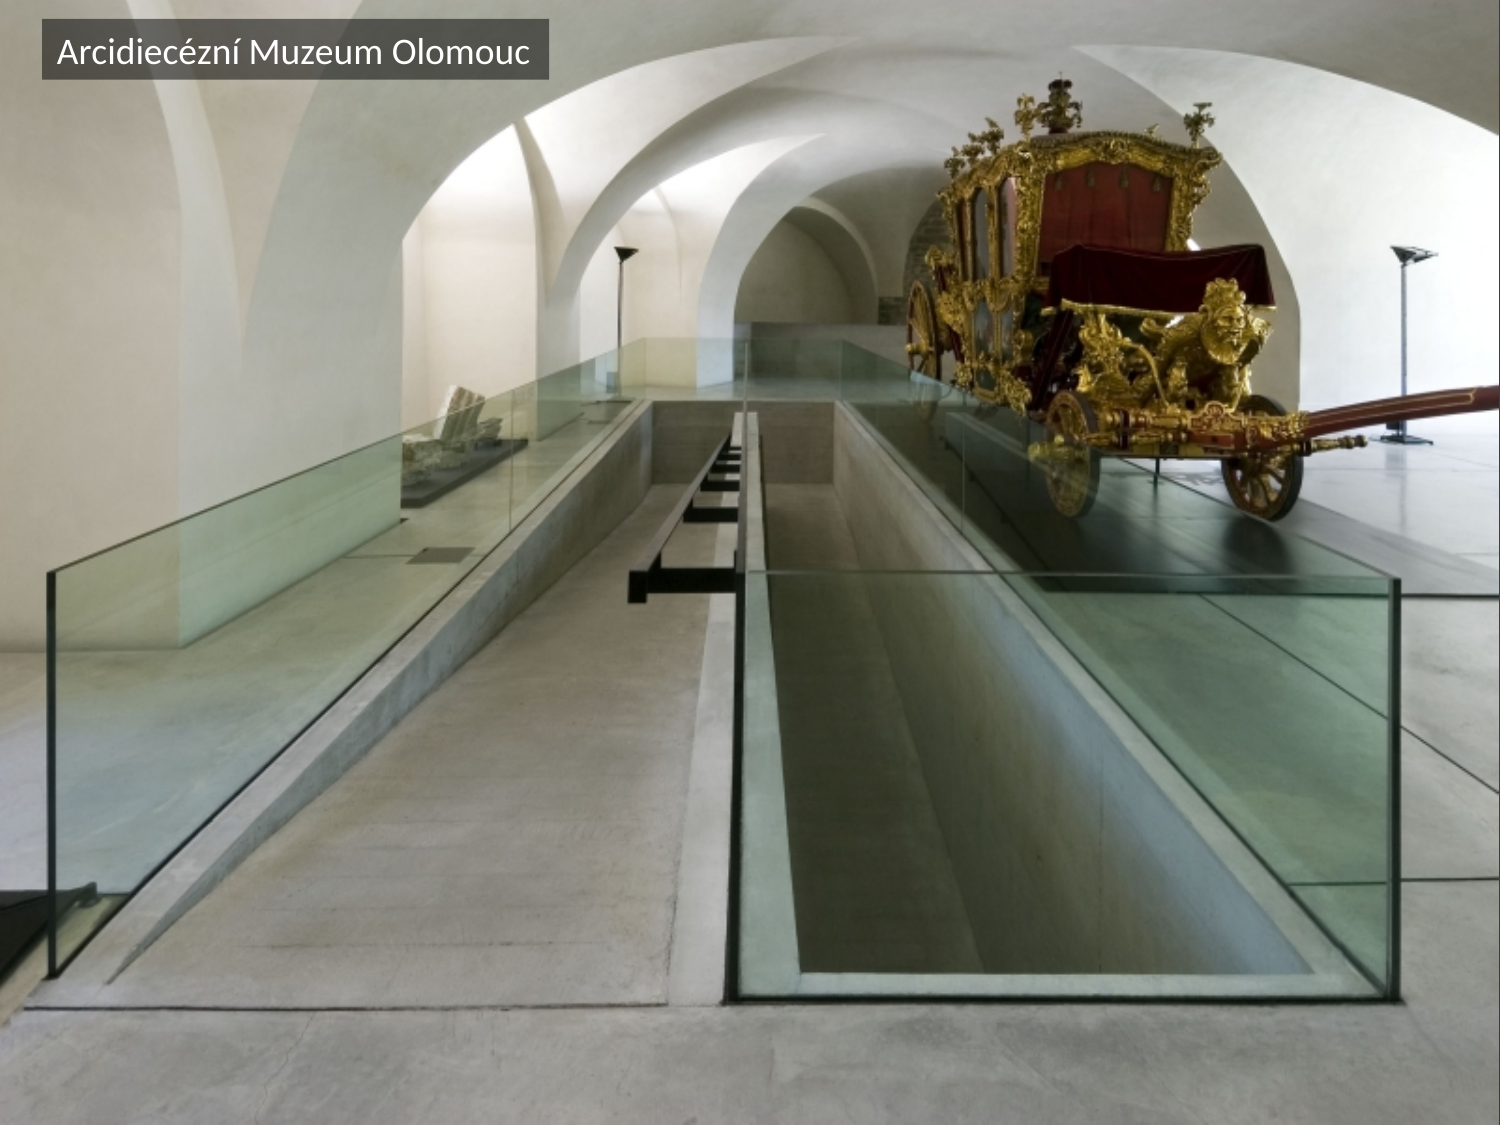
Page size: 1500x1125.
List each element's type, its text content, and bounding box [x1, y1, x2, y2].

picture [0, 0, 1500, 1125]
text_box Arcidiecézní Muzeum Olomouc [42, 18, 703, 80]
